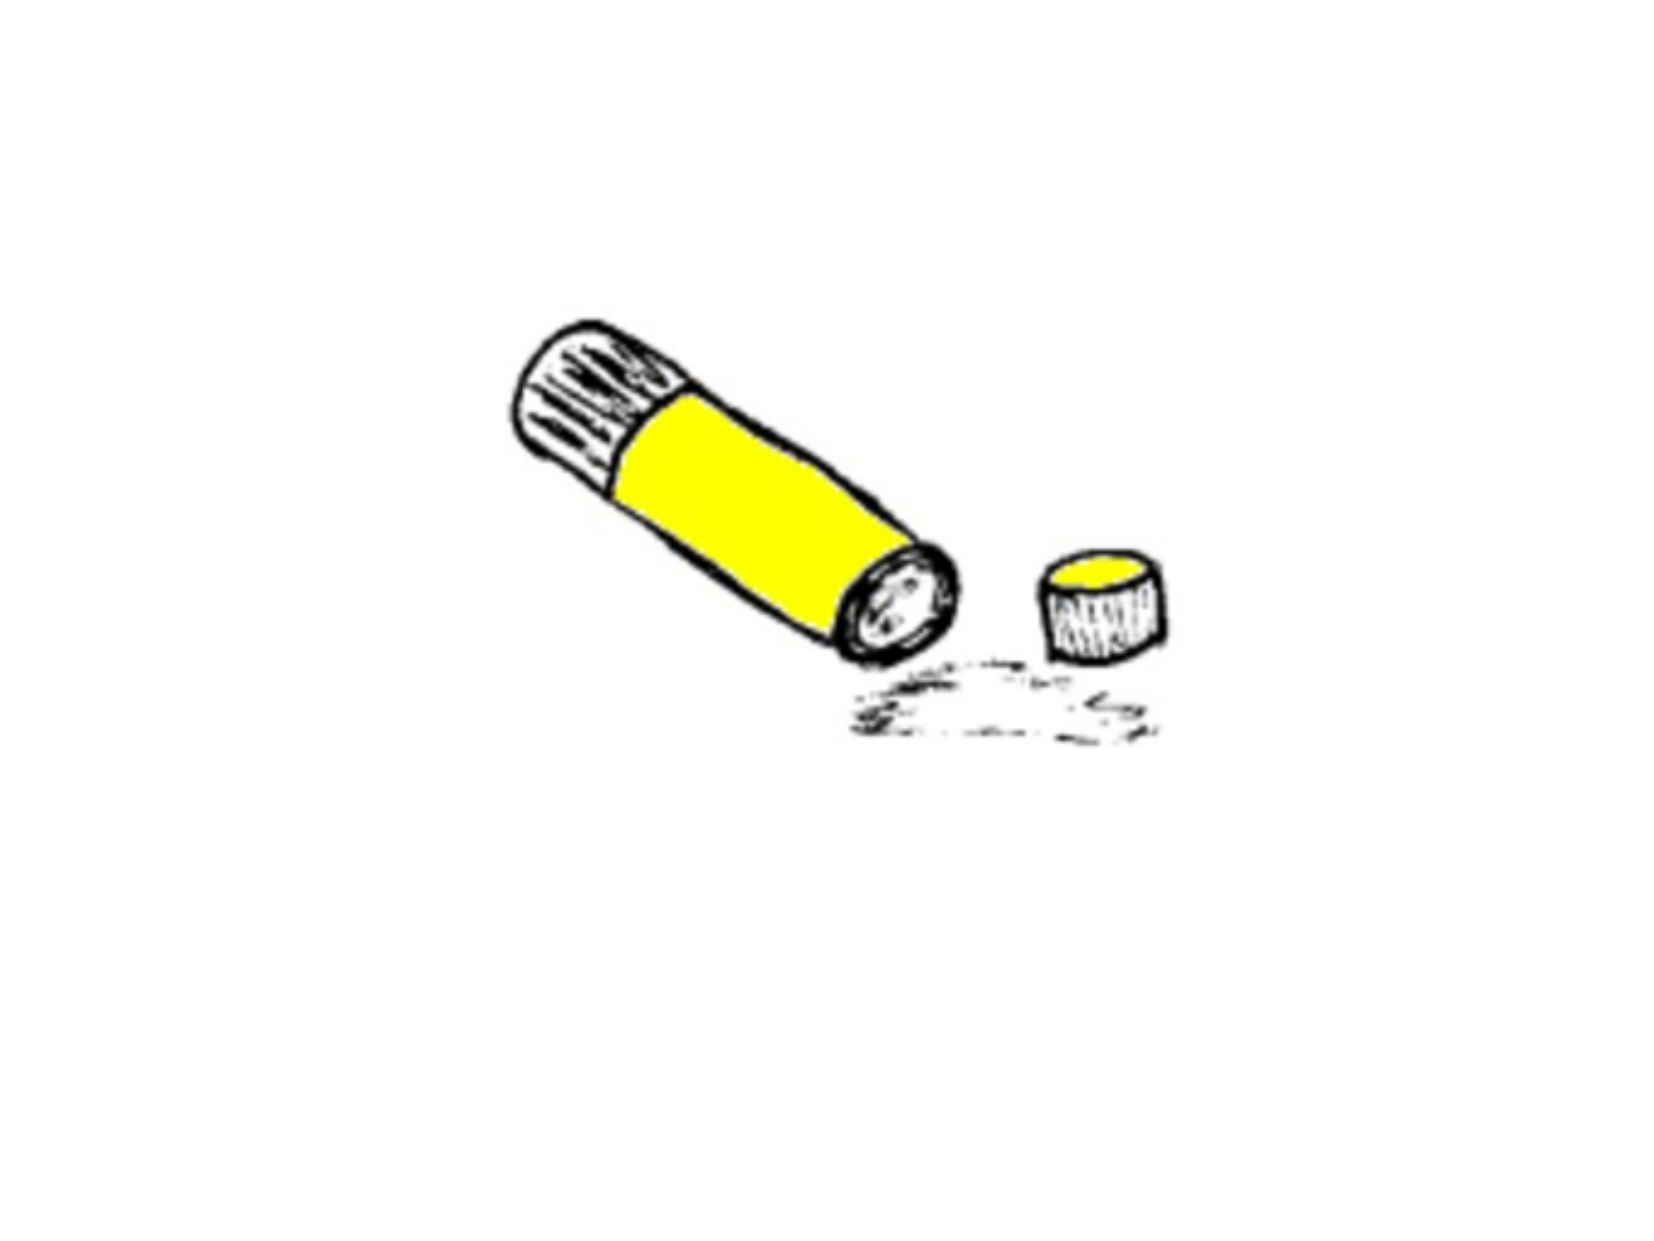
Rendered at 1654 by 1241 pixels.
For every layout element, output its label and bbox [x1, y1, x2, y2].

picture [465, 301, 1241, 839]
